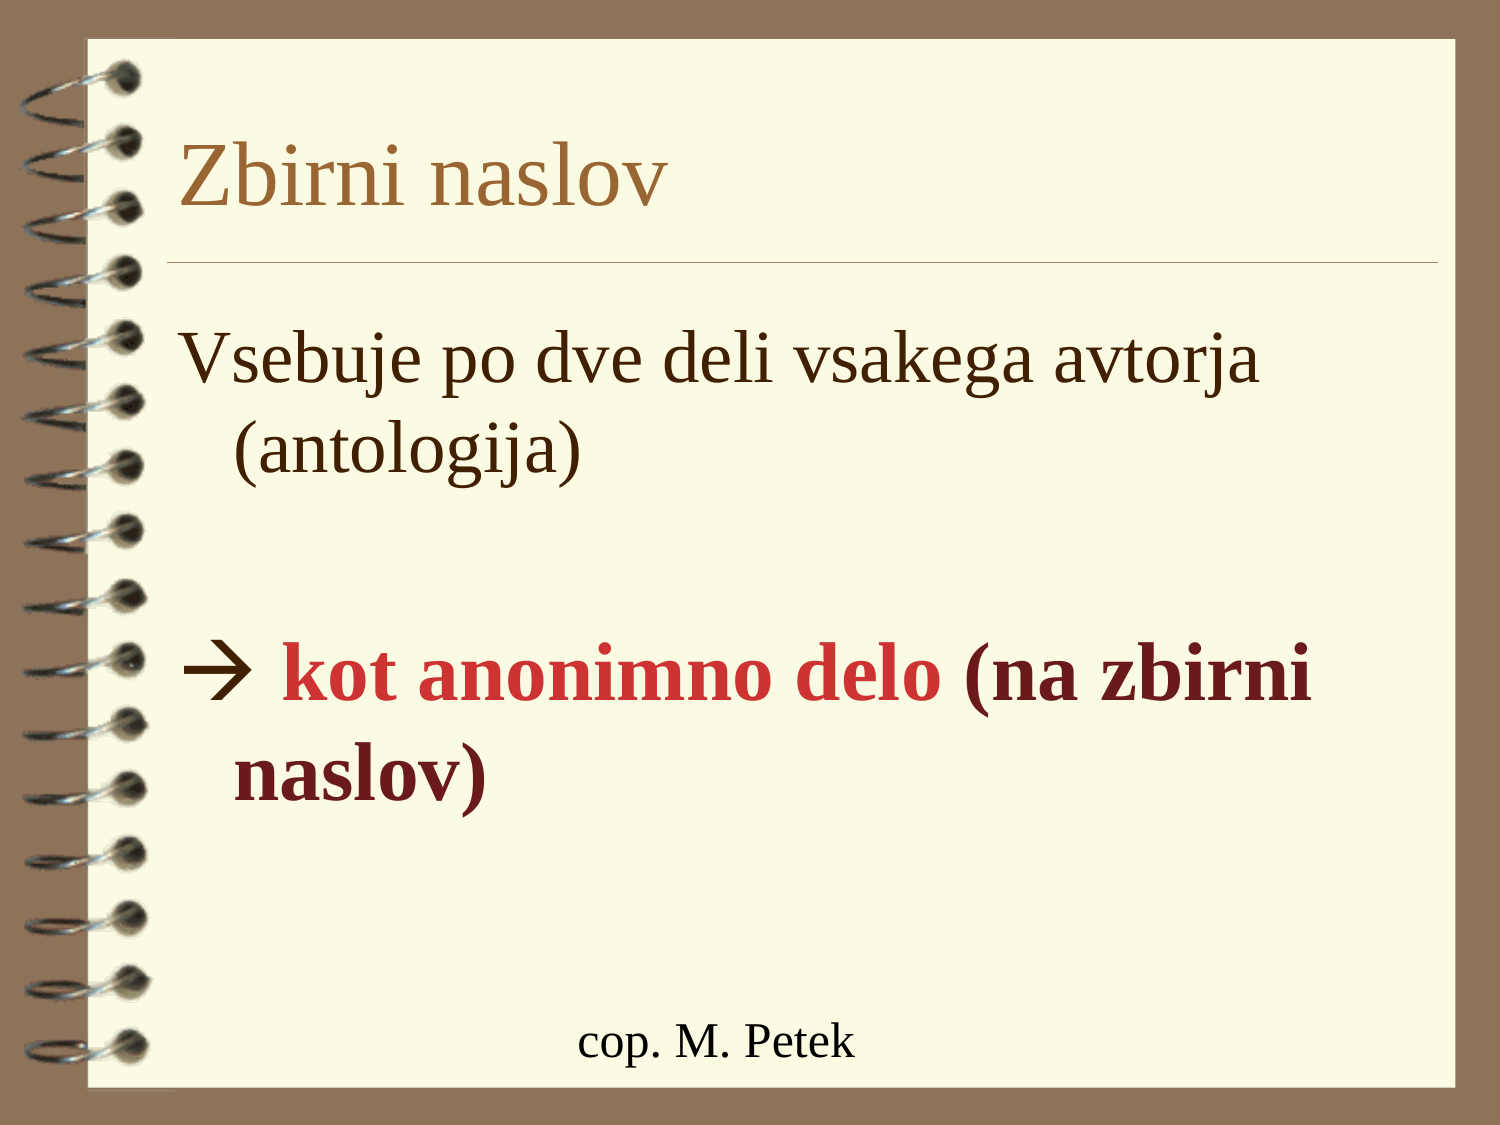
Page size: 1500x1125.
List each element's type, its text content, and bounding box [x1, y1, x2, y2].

title Zbirni naslov [162, 74, 1438, 263]
picture [0, 0, 175, 1125]
list Vsebuje po dve deli vsakega avtorja (antologija)  kot anonimno delo (na zbirni naslov) [162, 299, 1438, 976]
